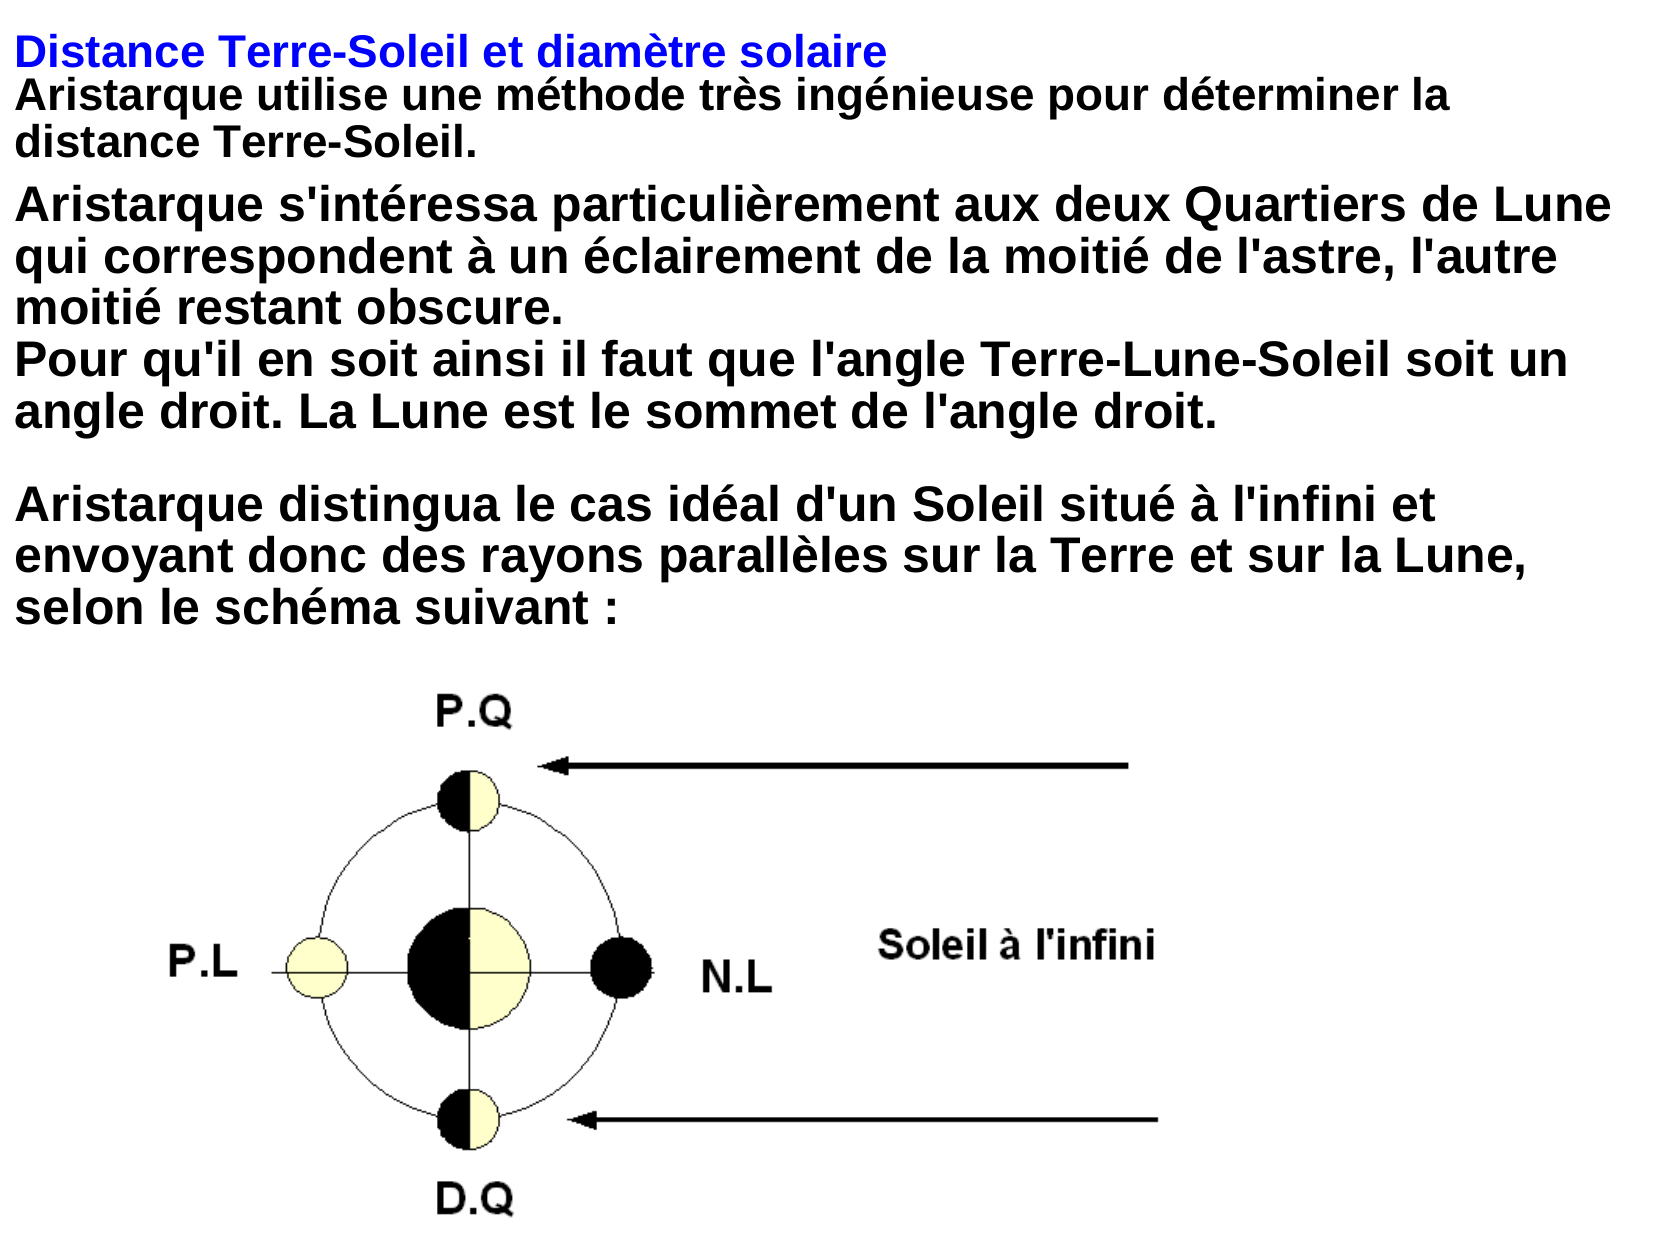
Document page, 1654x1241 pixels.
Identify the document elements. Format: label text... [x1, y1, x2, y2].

text_box Distance Terre-Soleil et diamètre solaire [0, 21, 1418, 64]
text_box Aristarque s'intéressa particulièrement aux deux Quartiers de Lune qui correspondent à un éclairement de la moitié de l'astre, l'autre moitié restant obscure. Pour qu'il en soit ainsi il faut que l'angle Terre-Lune-Soleil soit un angle droit. La Lune est le sommet de l'angle droit. [0, 172, 1654, 472]
picture [153, 677, 1249, 1241]
text_box Aristarque distingua le cas idéal d'un Soleil situé à l'infini et envoyant donc des rayons parallèles sur la Terre et sur la Lune, selon le schéma suivant : [0, 472, 1654, 659]
text_box Aristarque utilise une méthode très ingénieuse pour déterminer la distance Terre-Soleil. [0, 64, 1624, 184]
